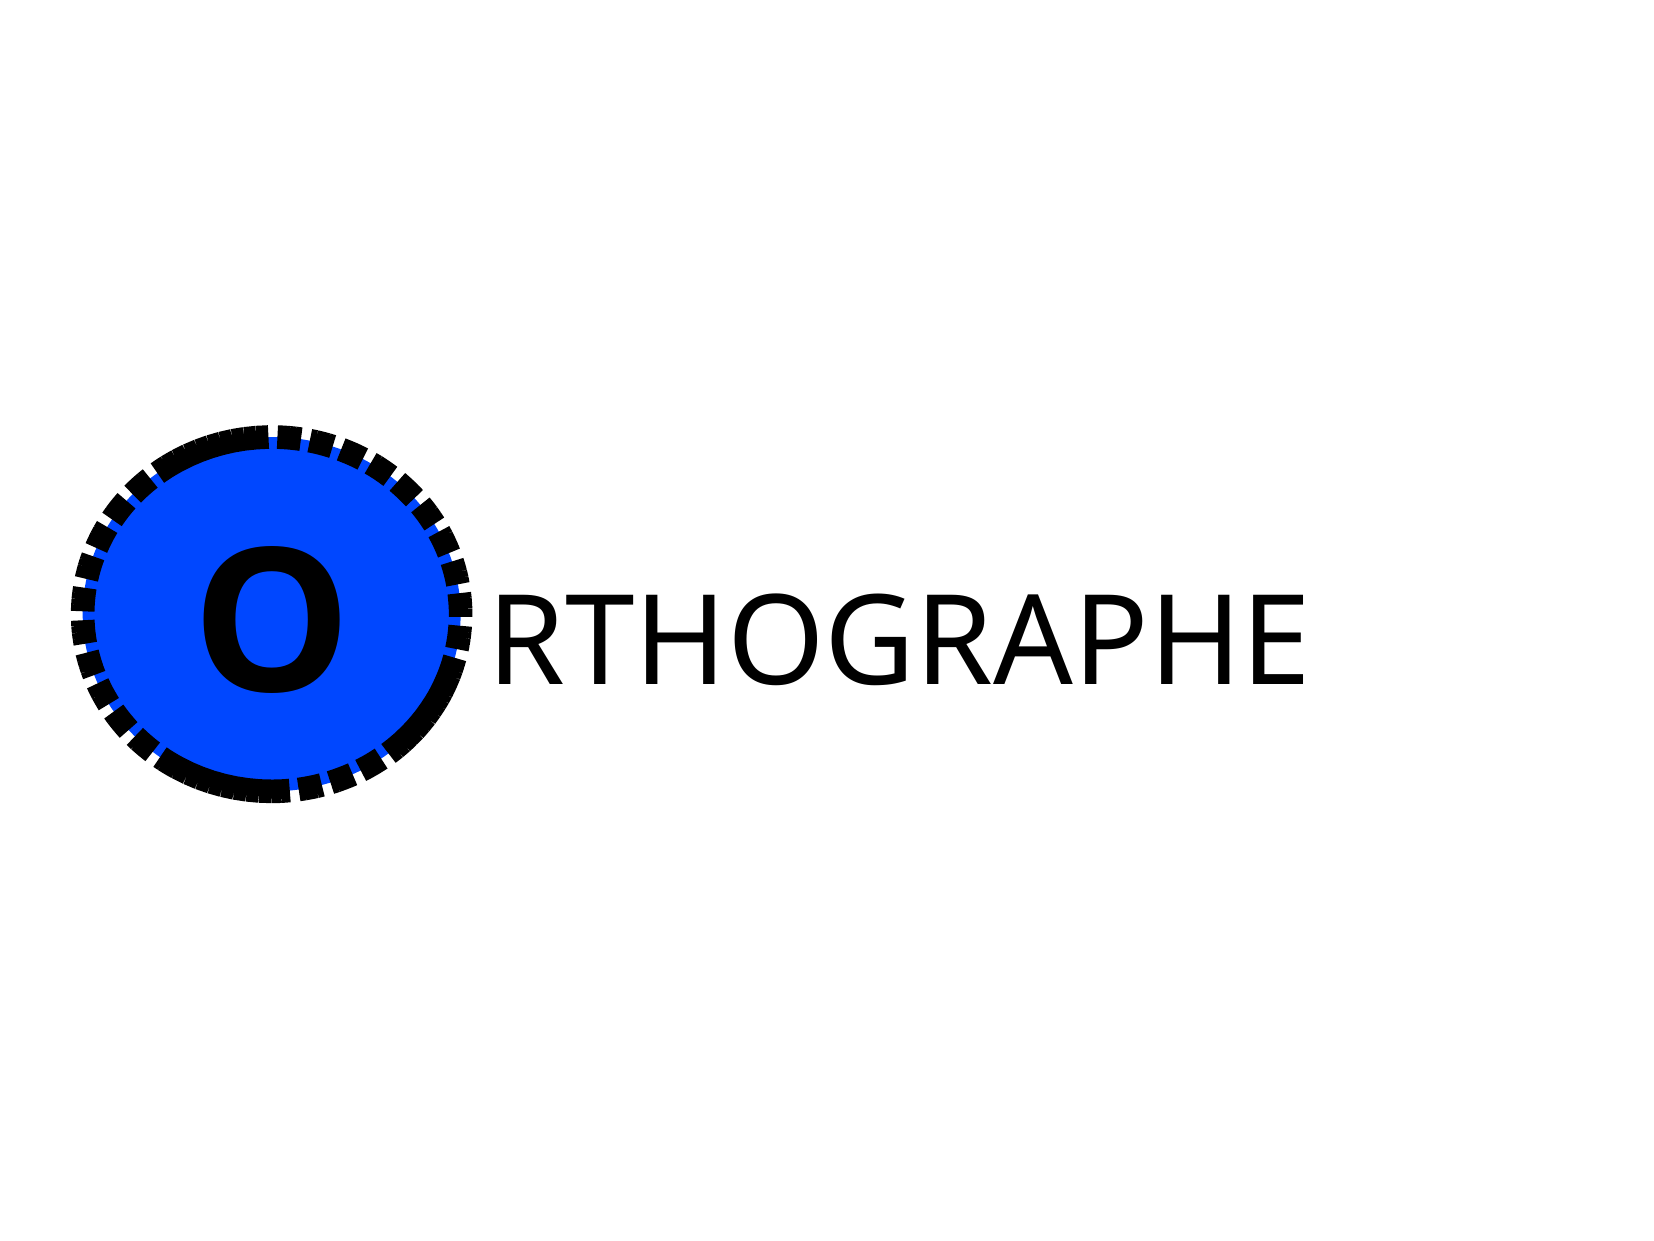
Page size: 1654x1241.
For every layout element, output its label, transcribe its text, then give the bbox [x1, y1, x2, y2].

text_box O [82, 437, 461, 792]
text_box RTHOGRAPHE [472, 543, 1432, 752]
